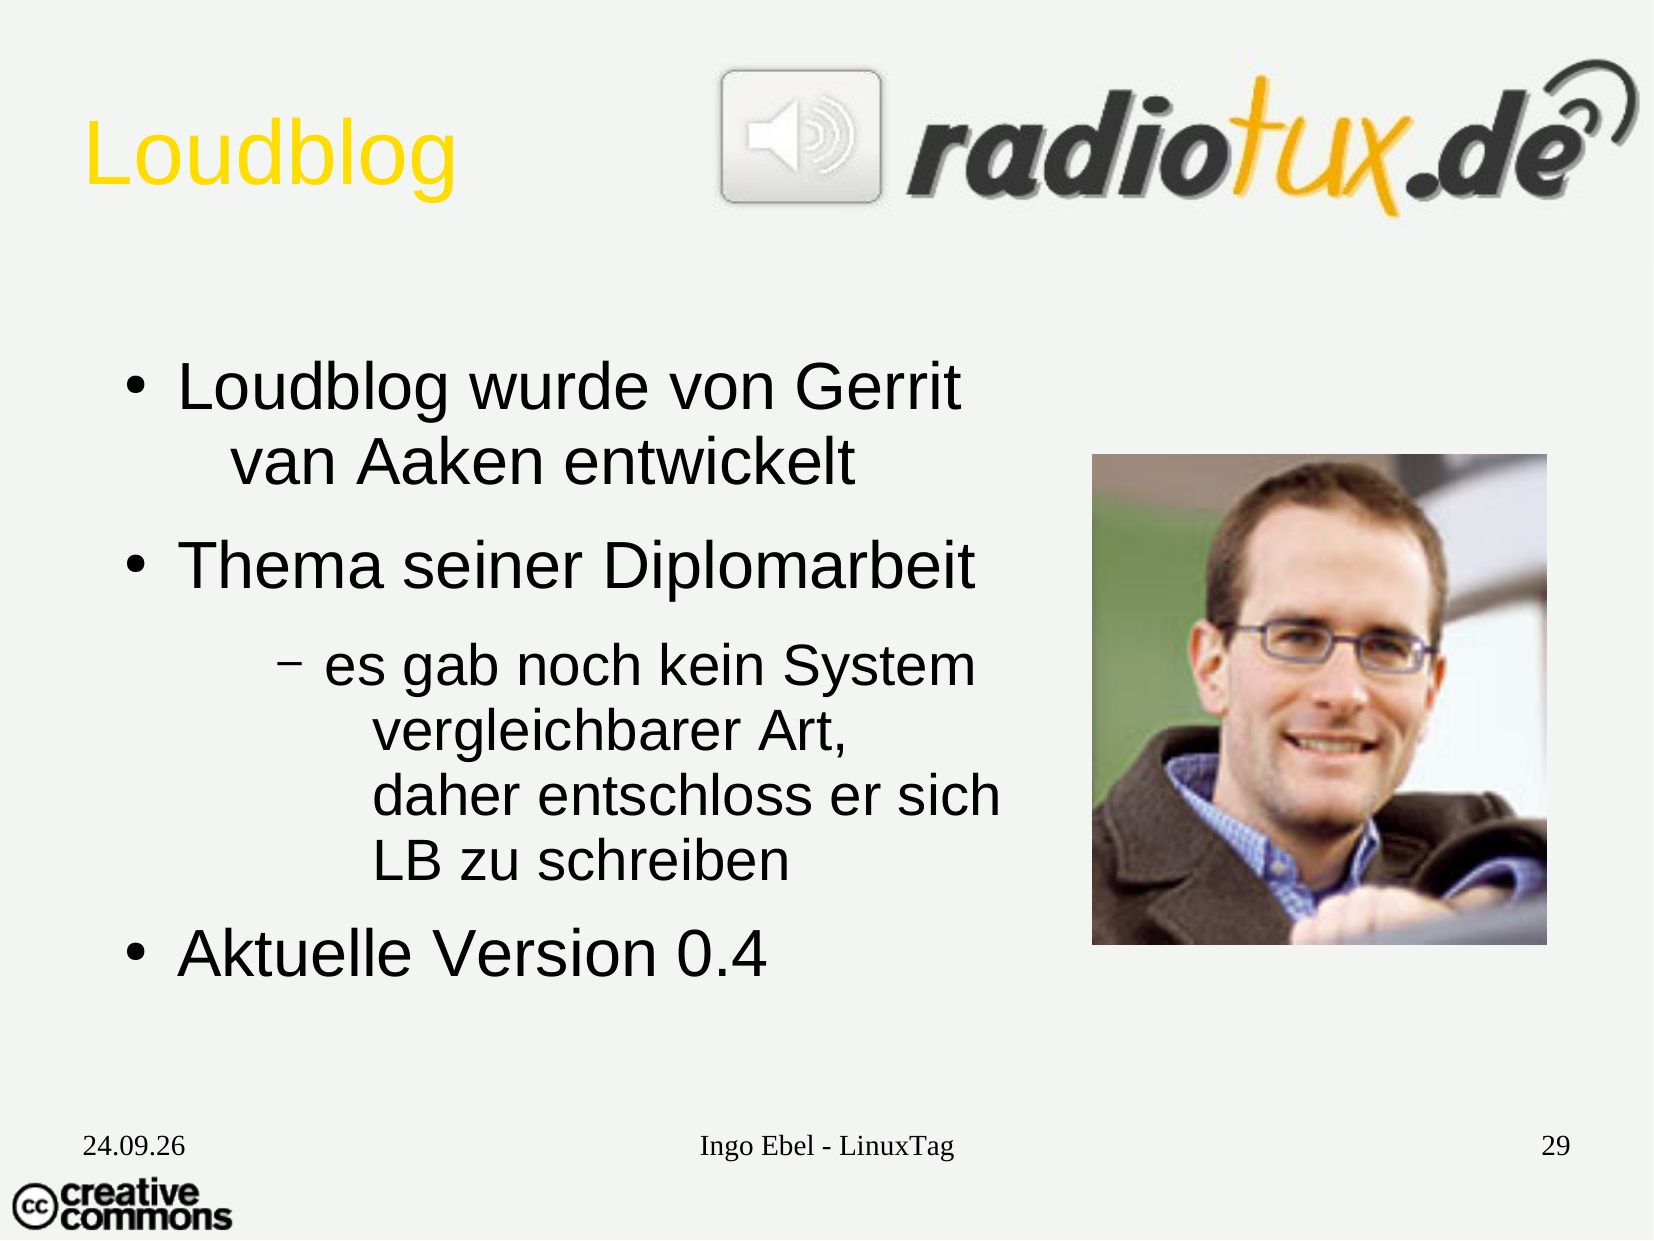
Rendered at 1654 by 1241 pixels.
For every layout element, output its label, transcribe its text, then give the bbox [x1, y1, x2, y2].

picture [0, 1121, 236, 1240]
title Loudblog [82, 49, 1571, 257]
picture [1092, 454, 1547, 945]
picture [649, 0, 1654, 266]
list Loudblog wurde von Gerrit van Aaken entwickelt Thema seiner Diplomarbeit es gab noch kein System vergleichbarer Art, daher entschloss er sich LB zu schreiben Aktuelle Version 0.4 [88, 349, 1010, 1034]
